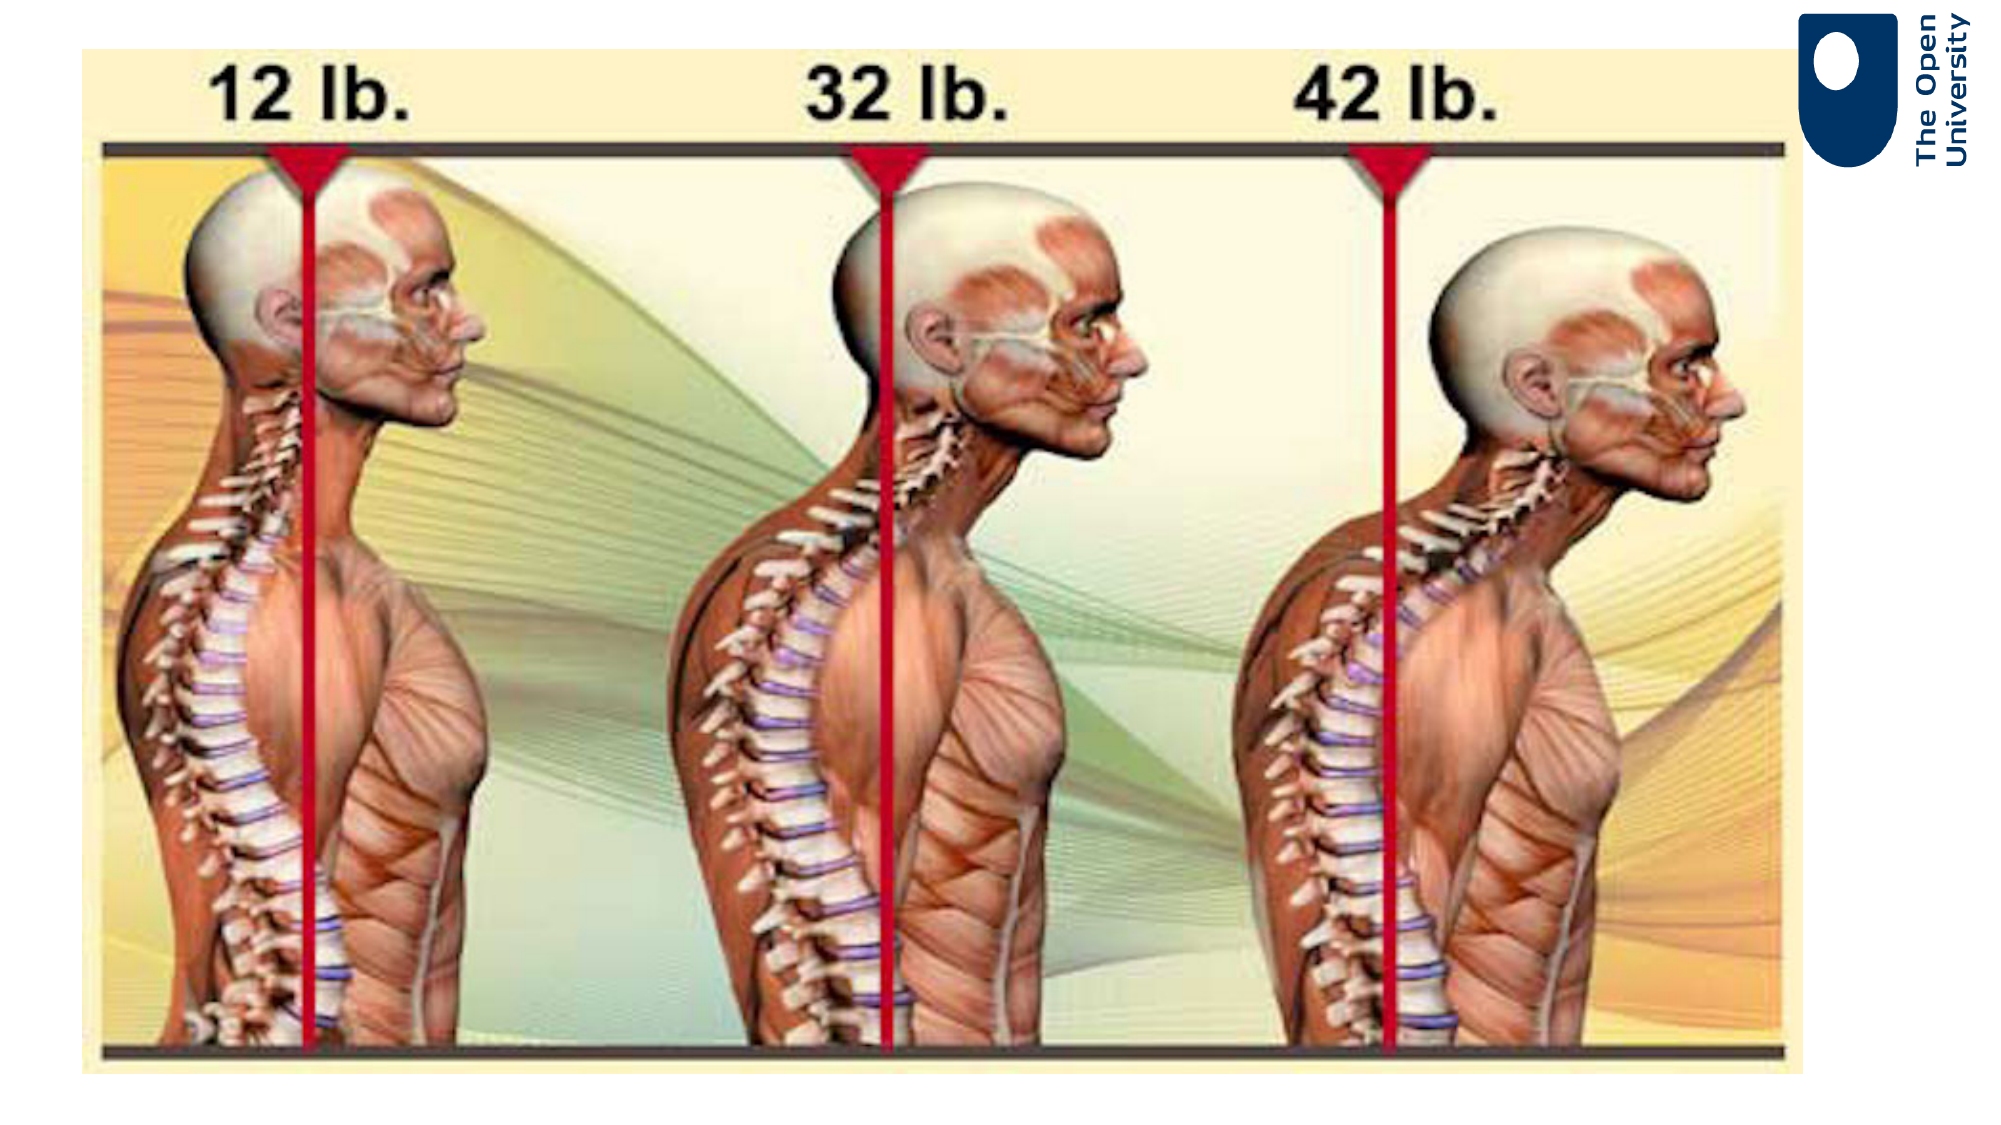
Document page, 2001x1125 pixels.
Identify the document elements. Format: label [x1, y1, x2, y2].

picture [82, 10, 1971, 1074]
